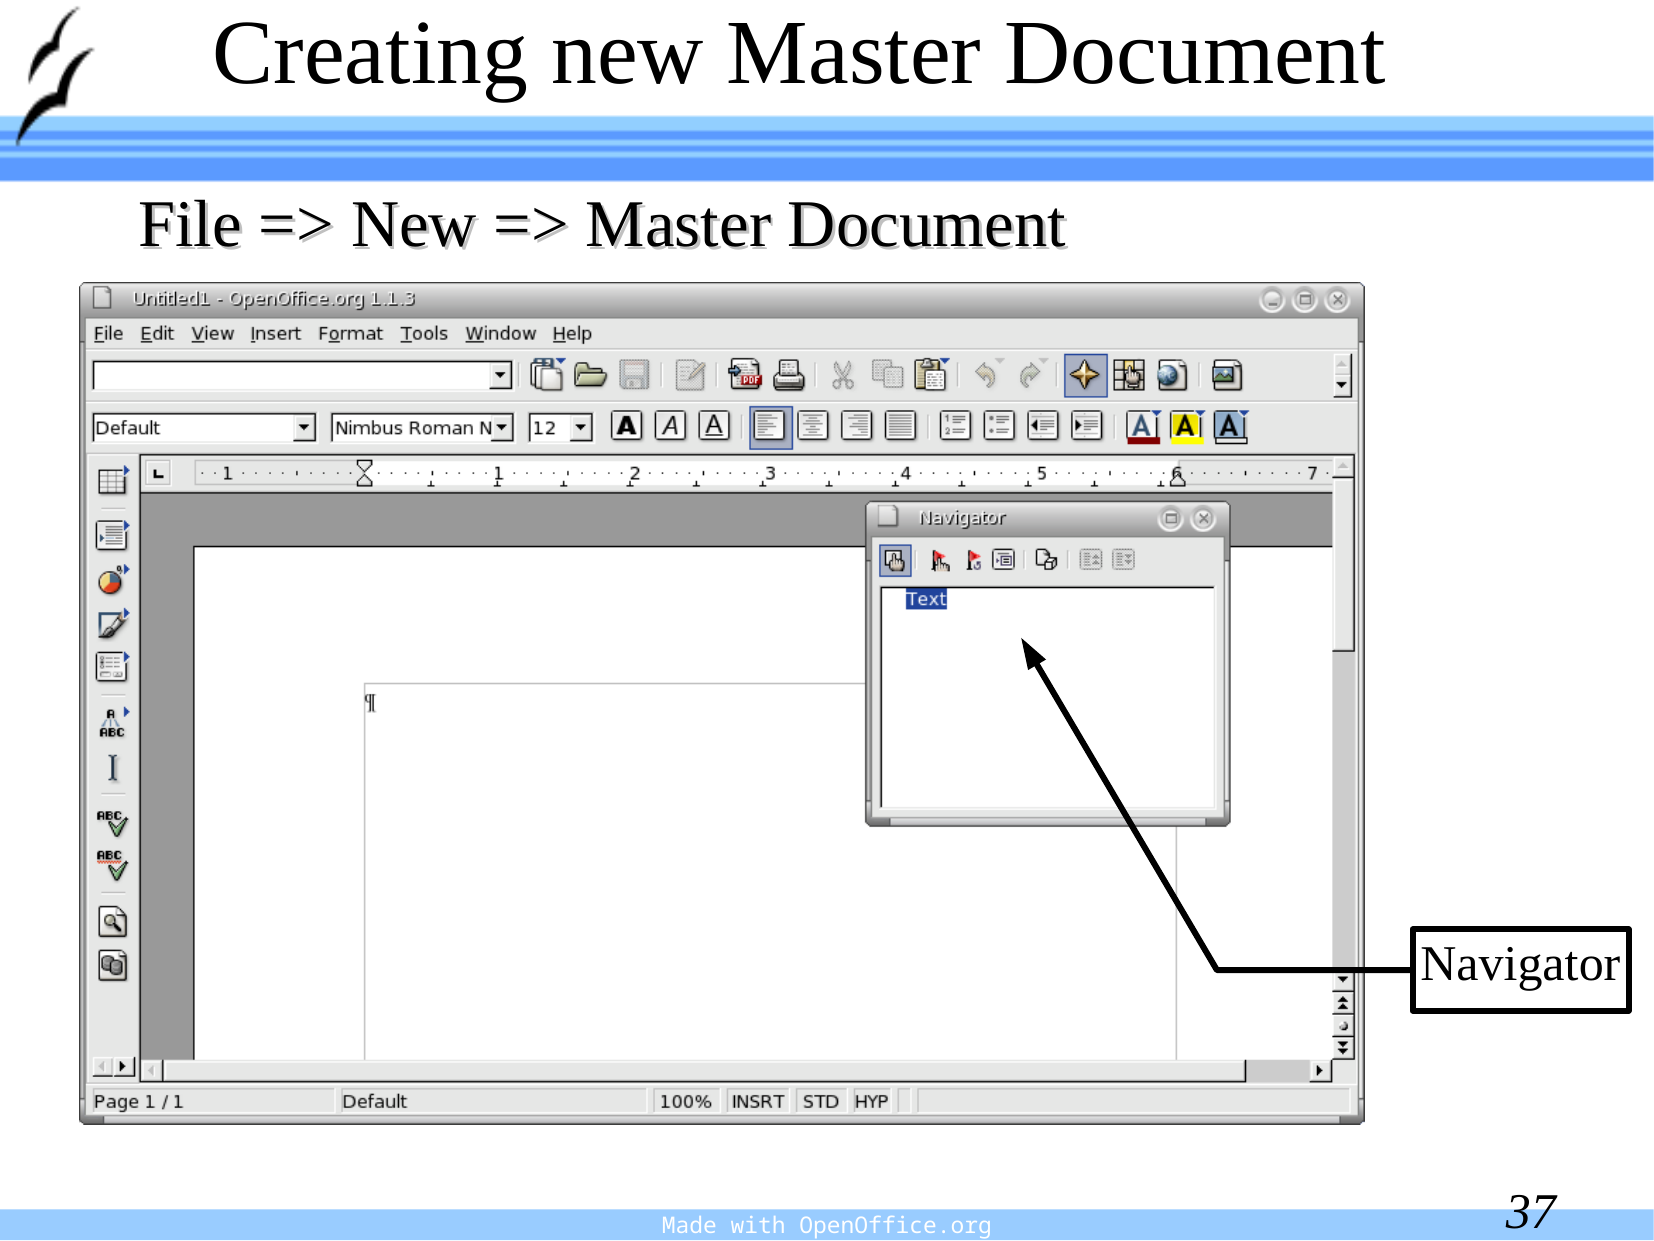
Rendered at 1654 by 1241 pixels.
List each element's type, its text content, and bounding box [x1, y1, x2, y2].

text_box Navigator [1412, 929, 1629, 1011]
title Creating new Master Document [94, 0, 1507, 117]
picture [0, 0, 1654, 188]
list File => New => Master Document [120, 187, 1533, 1195]
picture [79, 282, 1365, 1125]
